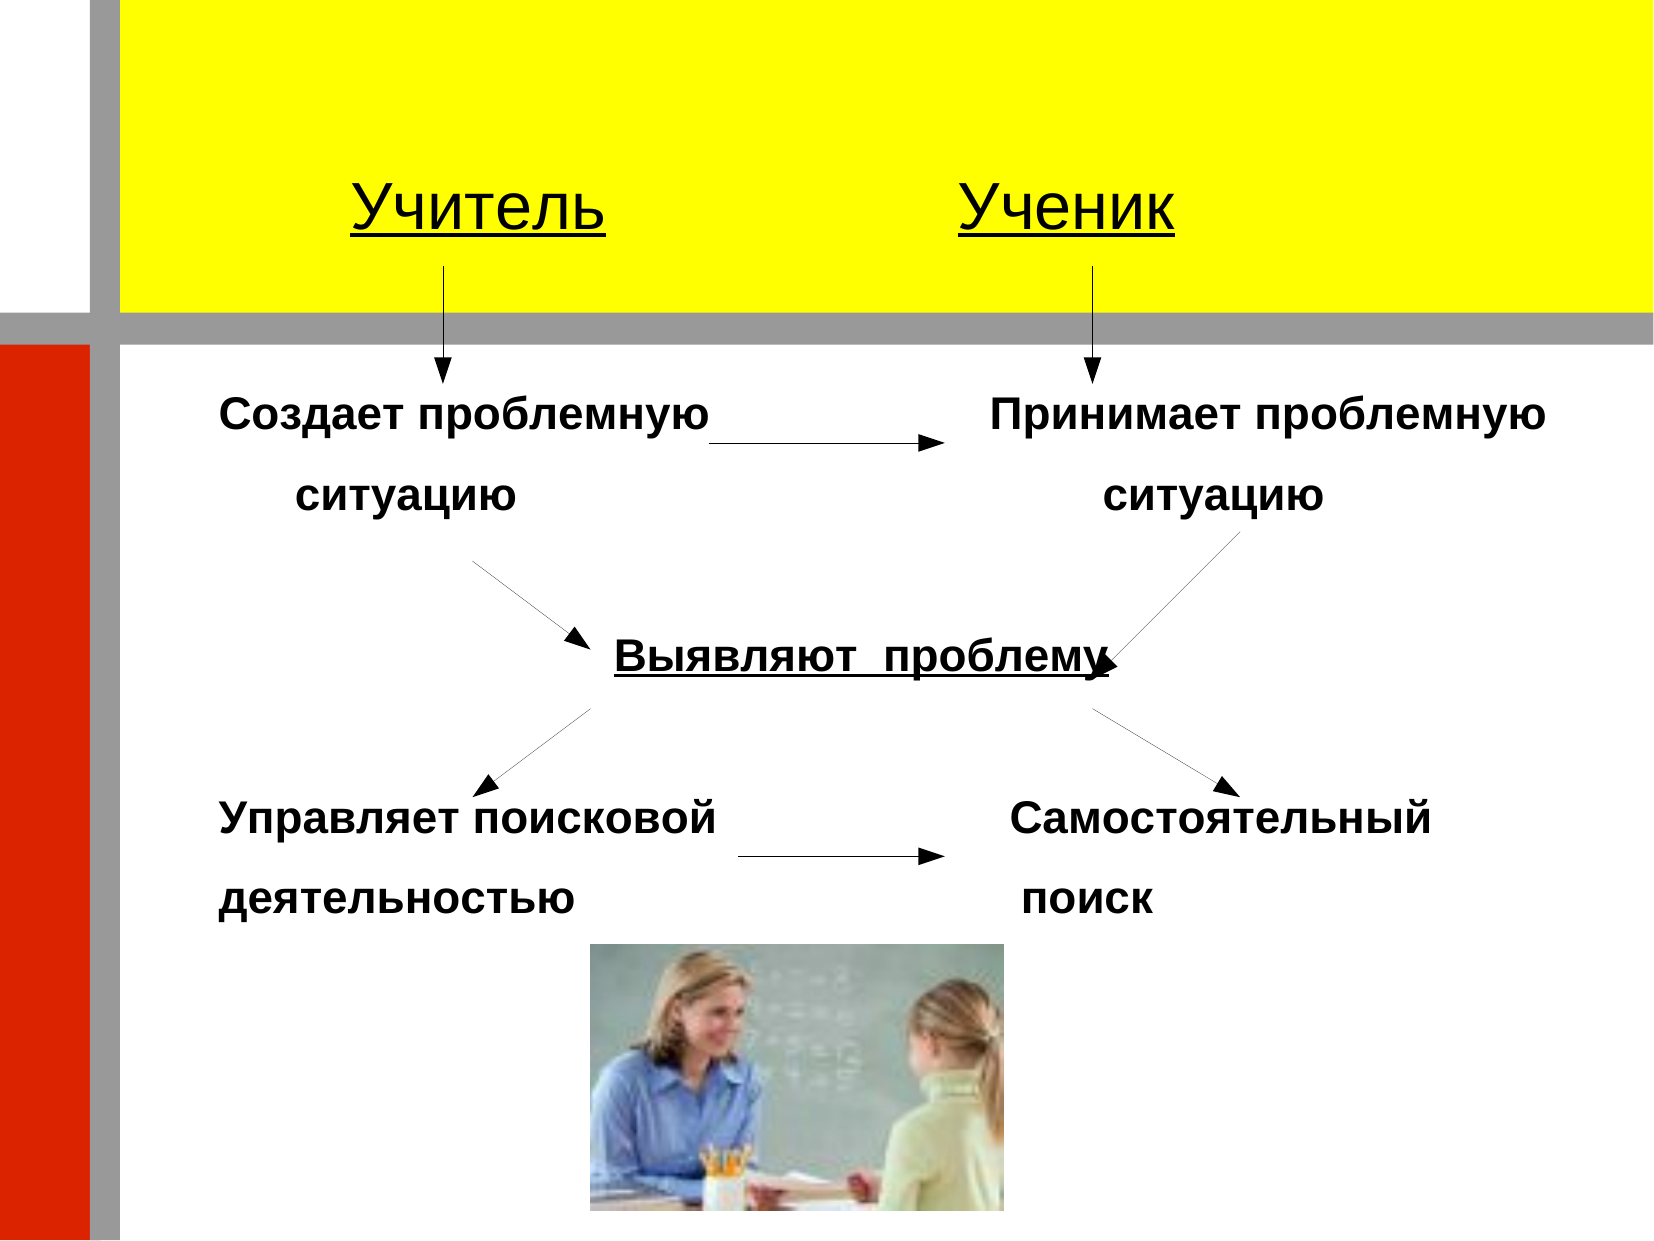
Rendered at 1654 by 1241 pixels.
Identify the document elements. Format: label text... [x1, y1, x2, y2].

list Создает проблемную Принимает проблемную ситуацию ситуацию Выявляют проблему Управляет поисковой Самостоятельный деятельностью поиск [147, 387, 1560, 1123]
picture [590, 944, 1004, 1211]
title Учитель Ученик [121, 102, 1534, 310]
